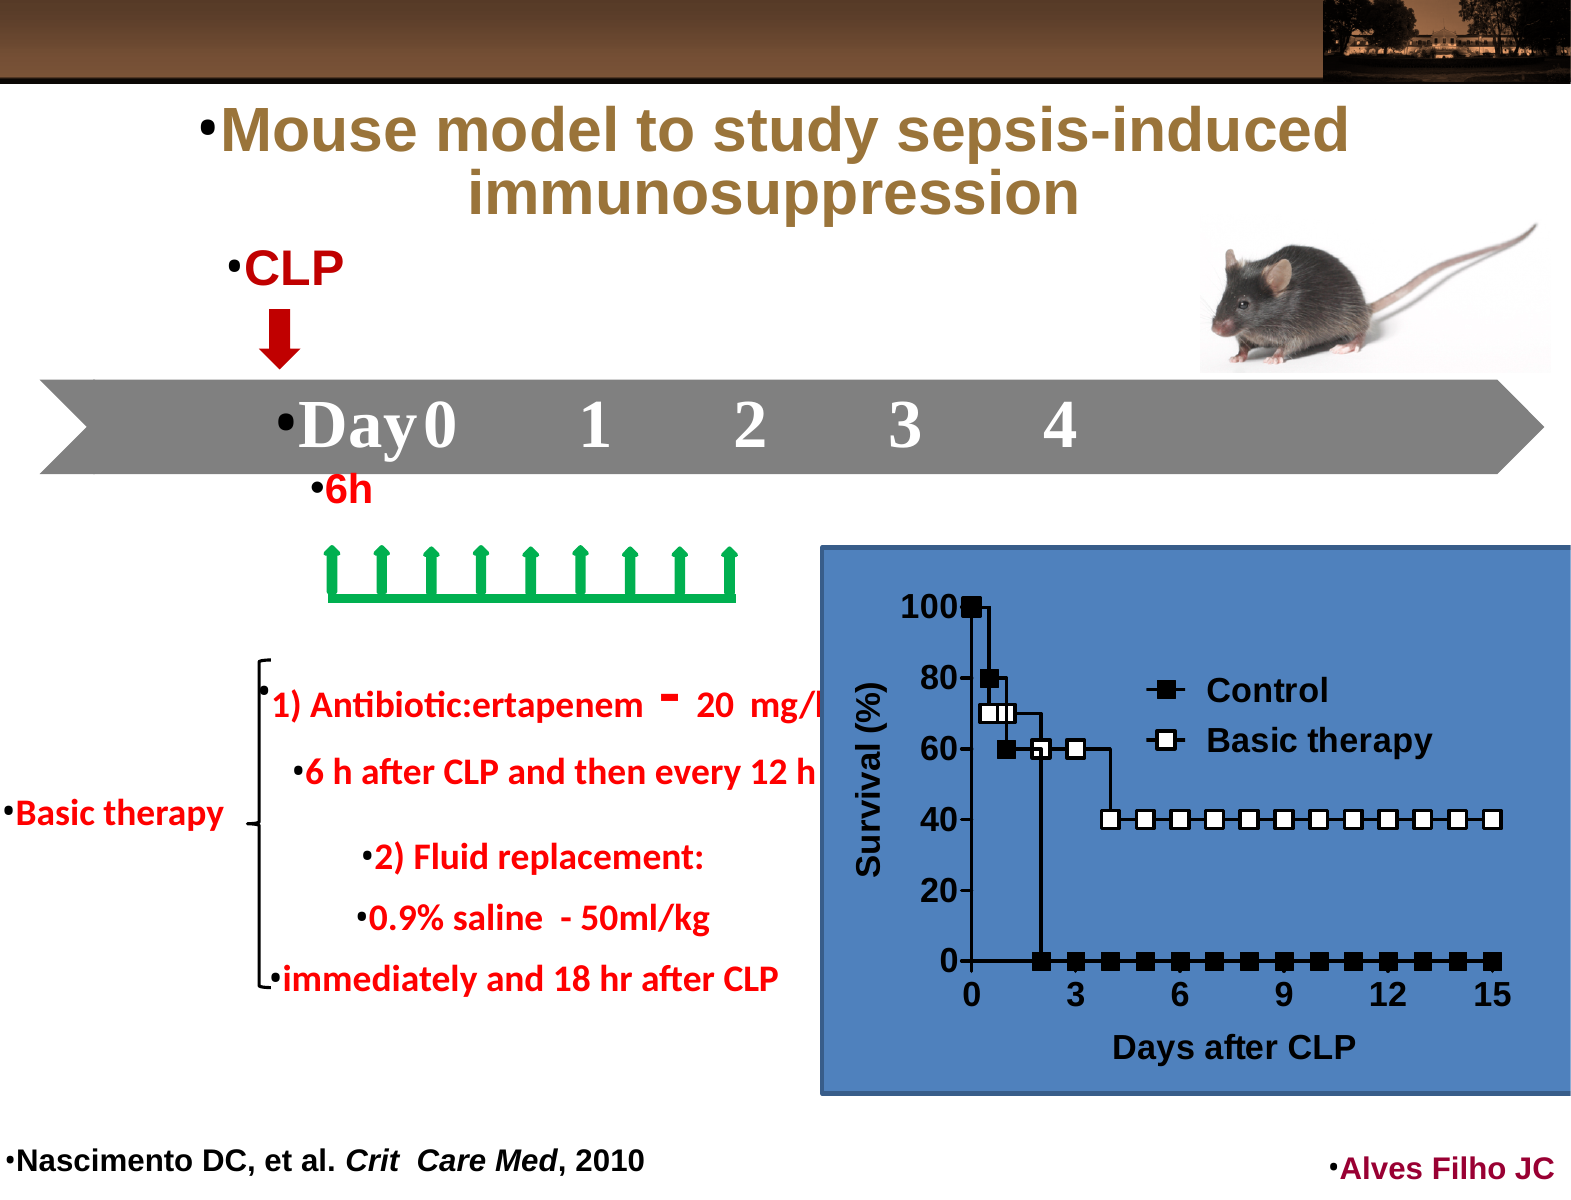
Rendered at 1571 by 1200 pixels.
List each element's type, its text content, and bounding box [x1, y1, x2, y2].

text_box [723, 548, 736, 594]
text_box Nascimento DC, et al. Crit Care Med, 2010 [0, 1138, 664, 1187]
text_box [375, 547, 388, 592]
text_box [474, 547, 488, 592]
chart [824, 549, 1571, 1092]
text_box [258, 309, 301, 370]
picture [0, 0, 1571, 84]
text_box Alves Filho JC [1311, 1145, 1571, 1195]
text_box [574, 547, 587, 592]
picture [1200, 214, 1551, 374]
text_box [425, 548, 438, 594]
text_box [524, 548, 538, 594]
text_box [673, 548, 687, 594]
text_box 6h [293, 461, 390, 521]
text_box 1) Antibiotic:ertapenem - 20 mg/kg 6 h after CLP and then every 12 h [241, 653, 820, 800]
text_box Day 0 1 2 3 4 [93, 379, 1545, 475]
text_box CLP [209, 237, 361, 304]
text_box [623, 548, 637, 594]
text_box [39, 379, 93, 475]
text_box 2) Fluid replacement: 0.9% saline - 50ml/kg immediately and 18 hr after CLP [253, 831, 813, 1007]
text_box [325, 547, 339, 592]
text_box Mouse model to study sepsis-induced immunosuppression [0, 92, 1553, 237]
text_box Basic therapy [0, 787, 240, 841]
